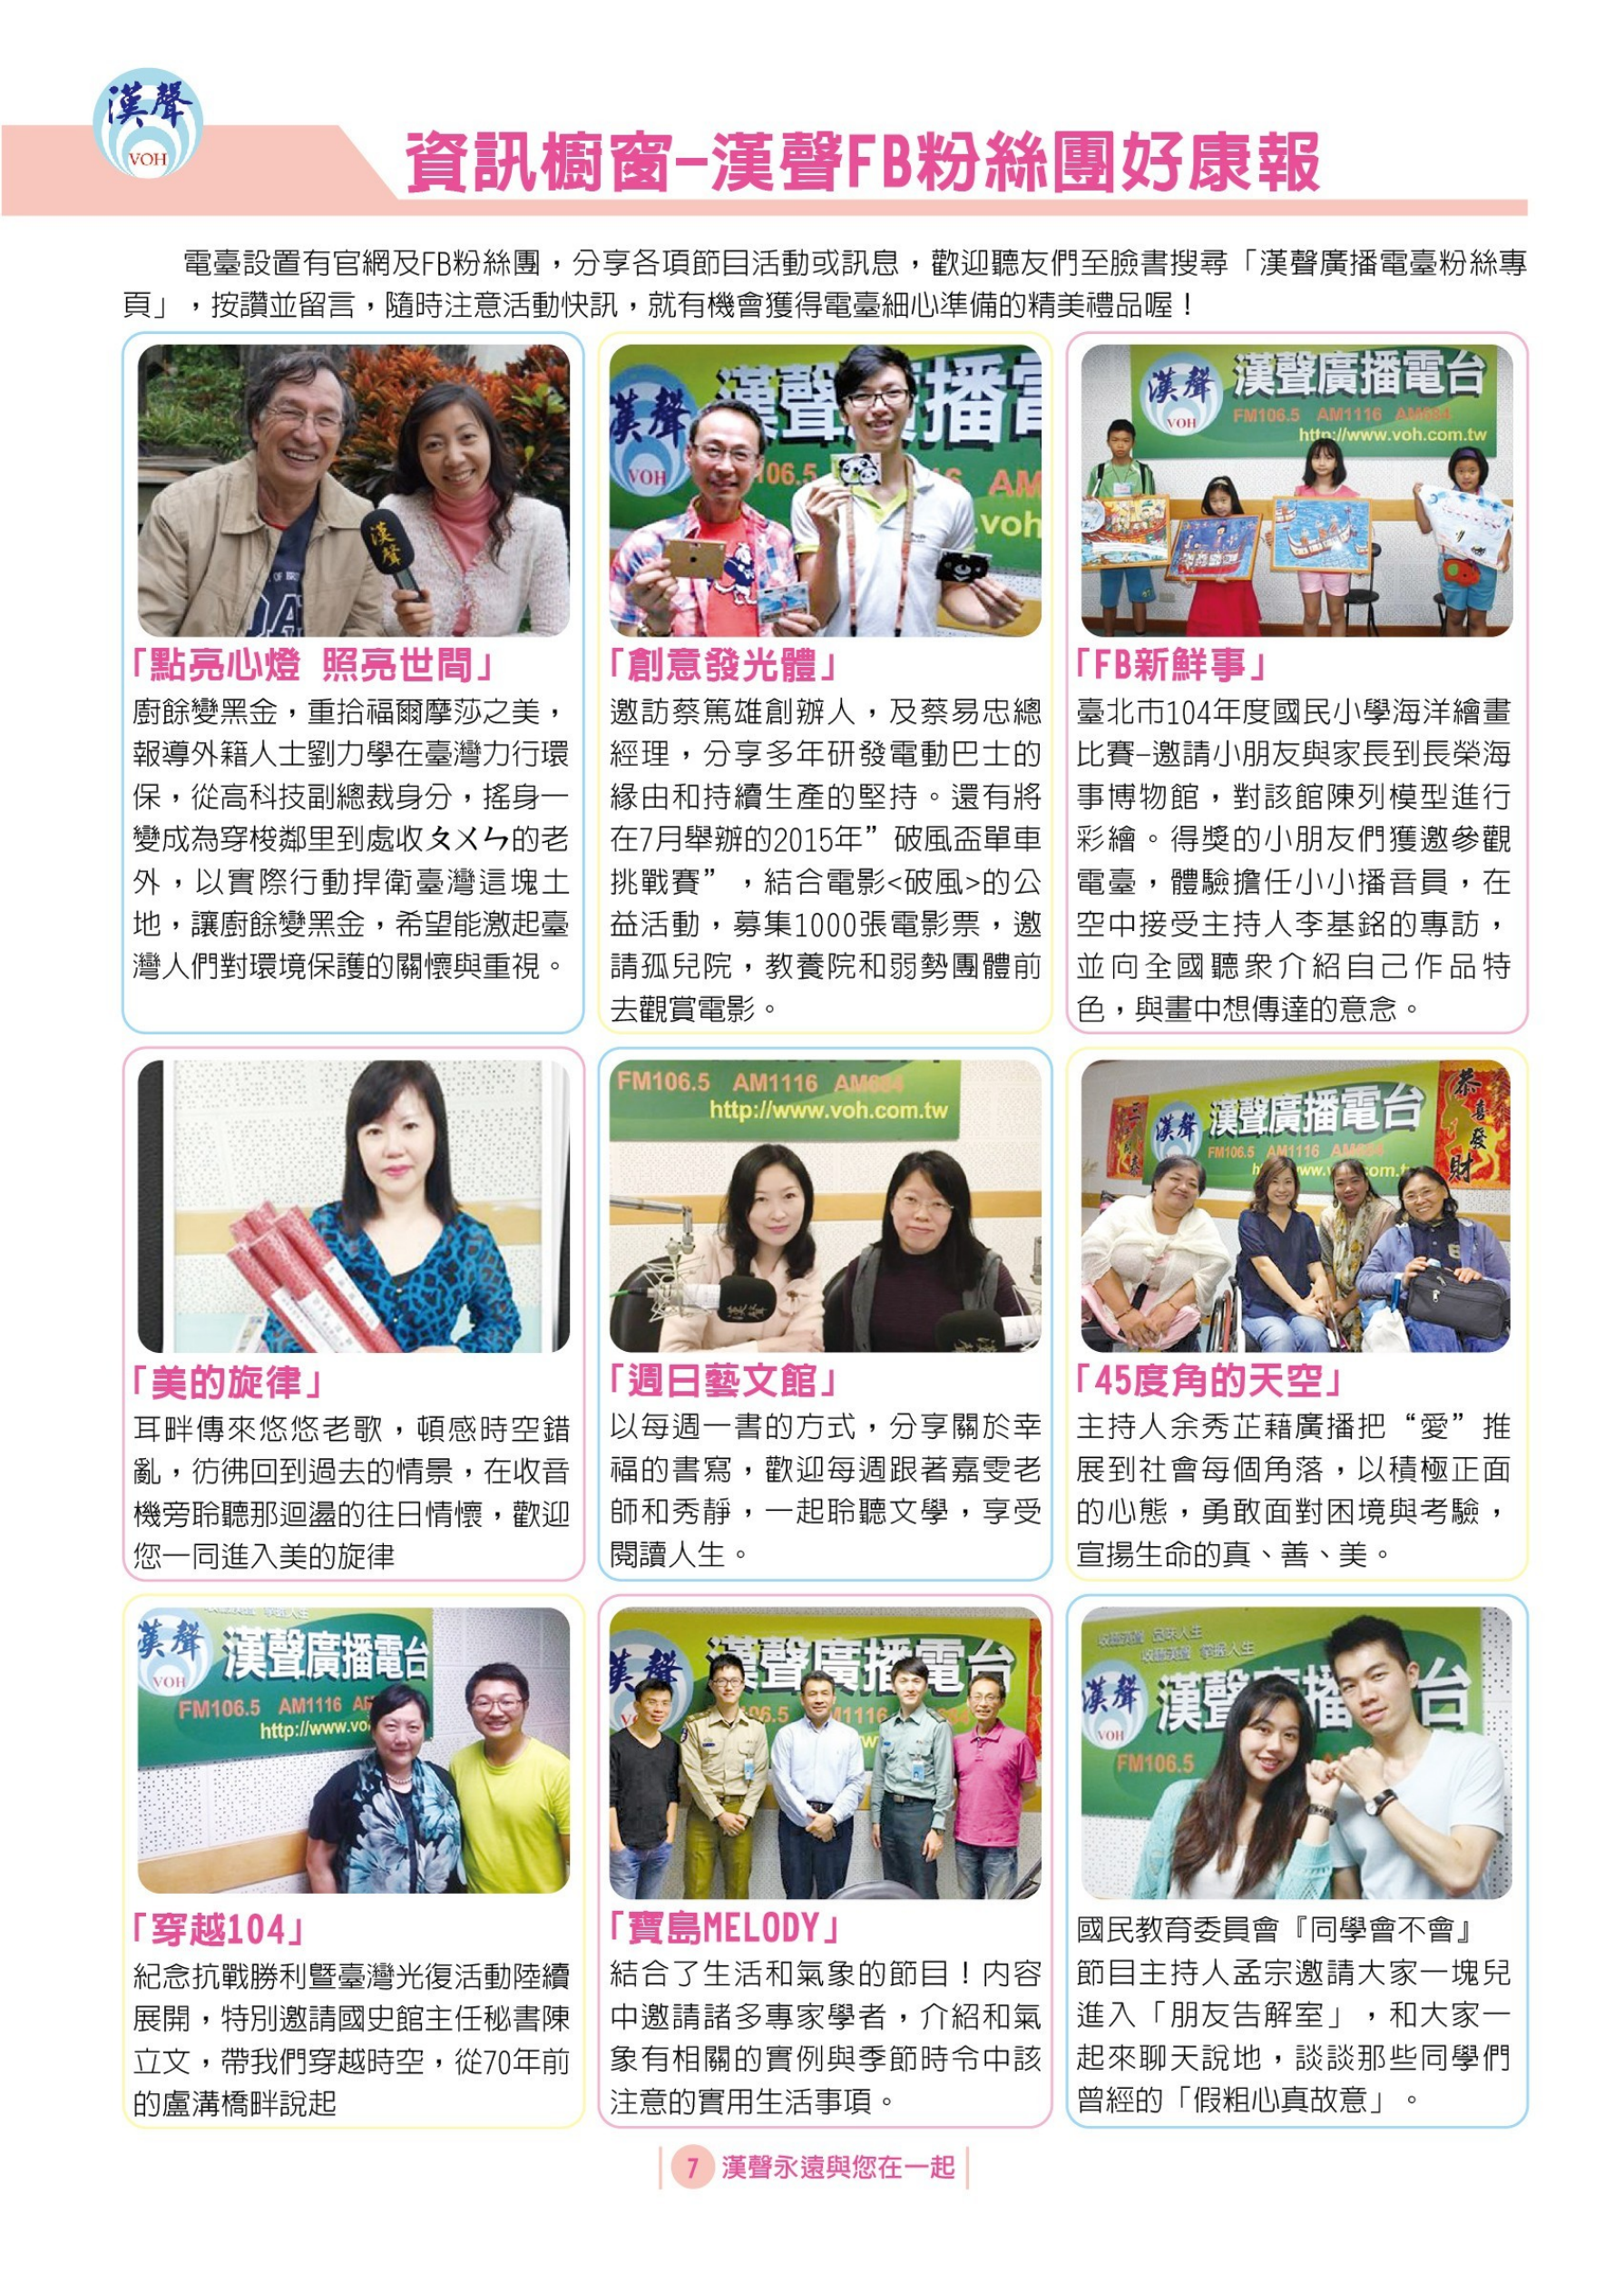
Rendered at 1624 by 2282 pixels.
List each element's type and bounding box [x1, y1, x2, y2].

text_box [0, 0, 1624, 2282]
